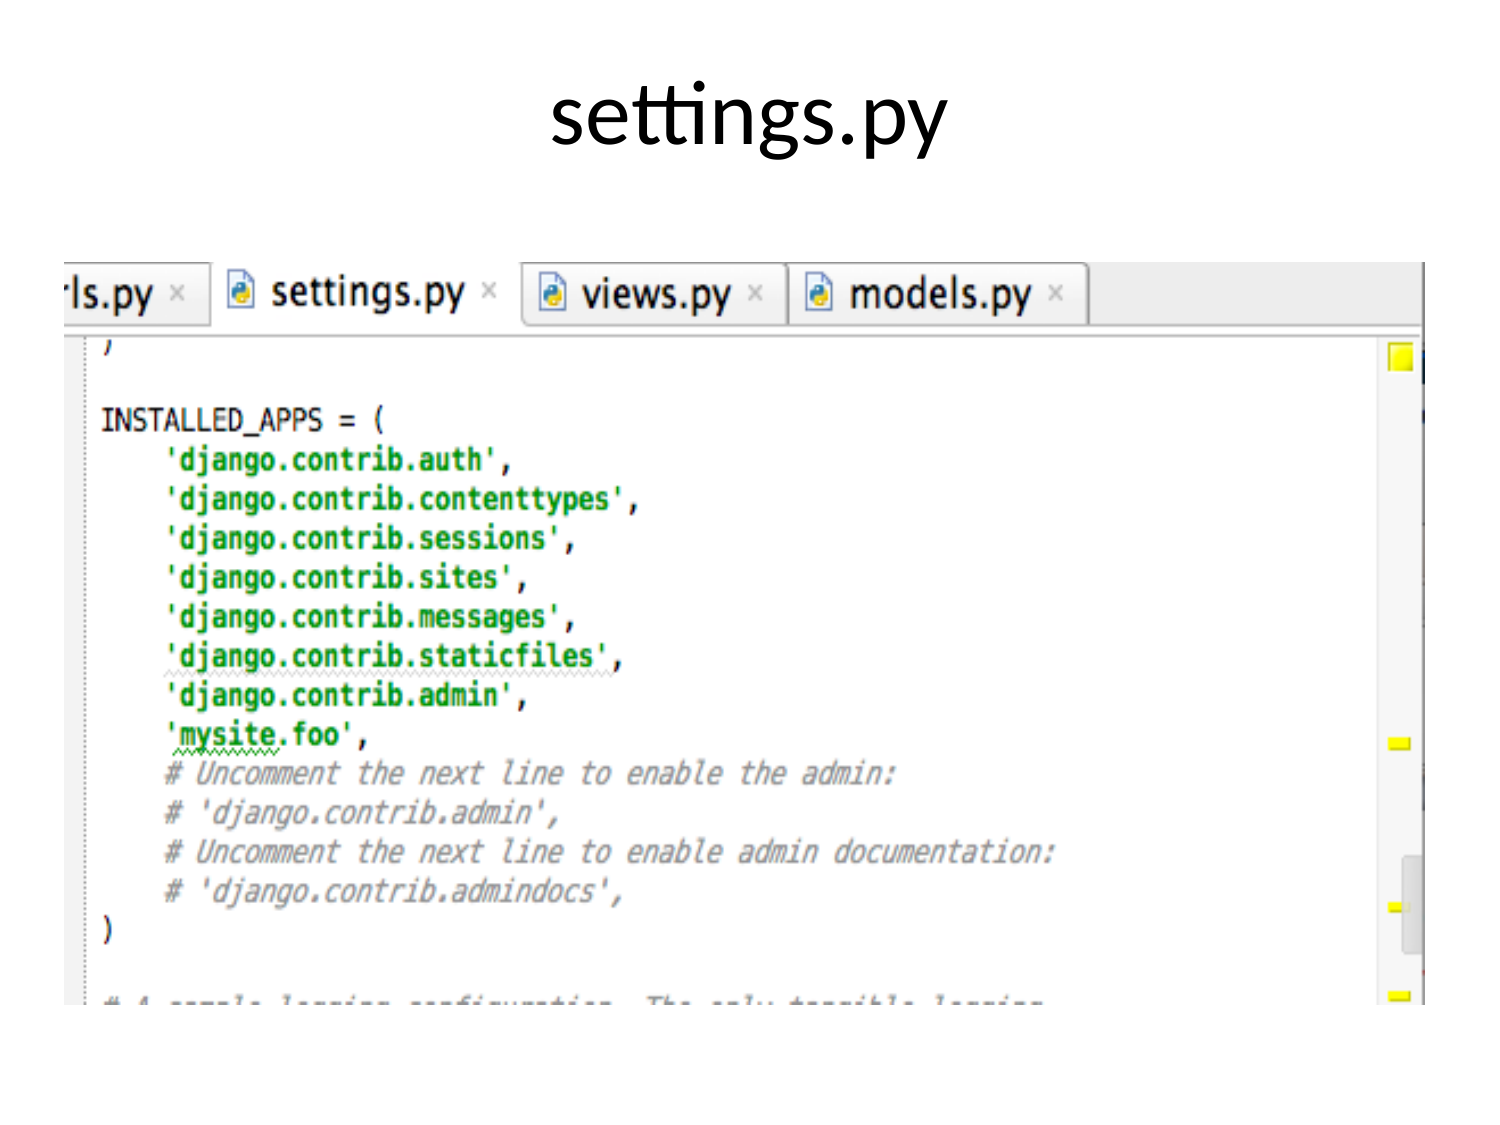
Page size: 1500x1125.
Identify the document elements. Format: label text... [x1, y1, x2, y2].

title settings.py [75, 45, 1425, 233]
picture [64, 262, 1426, 1005]
